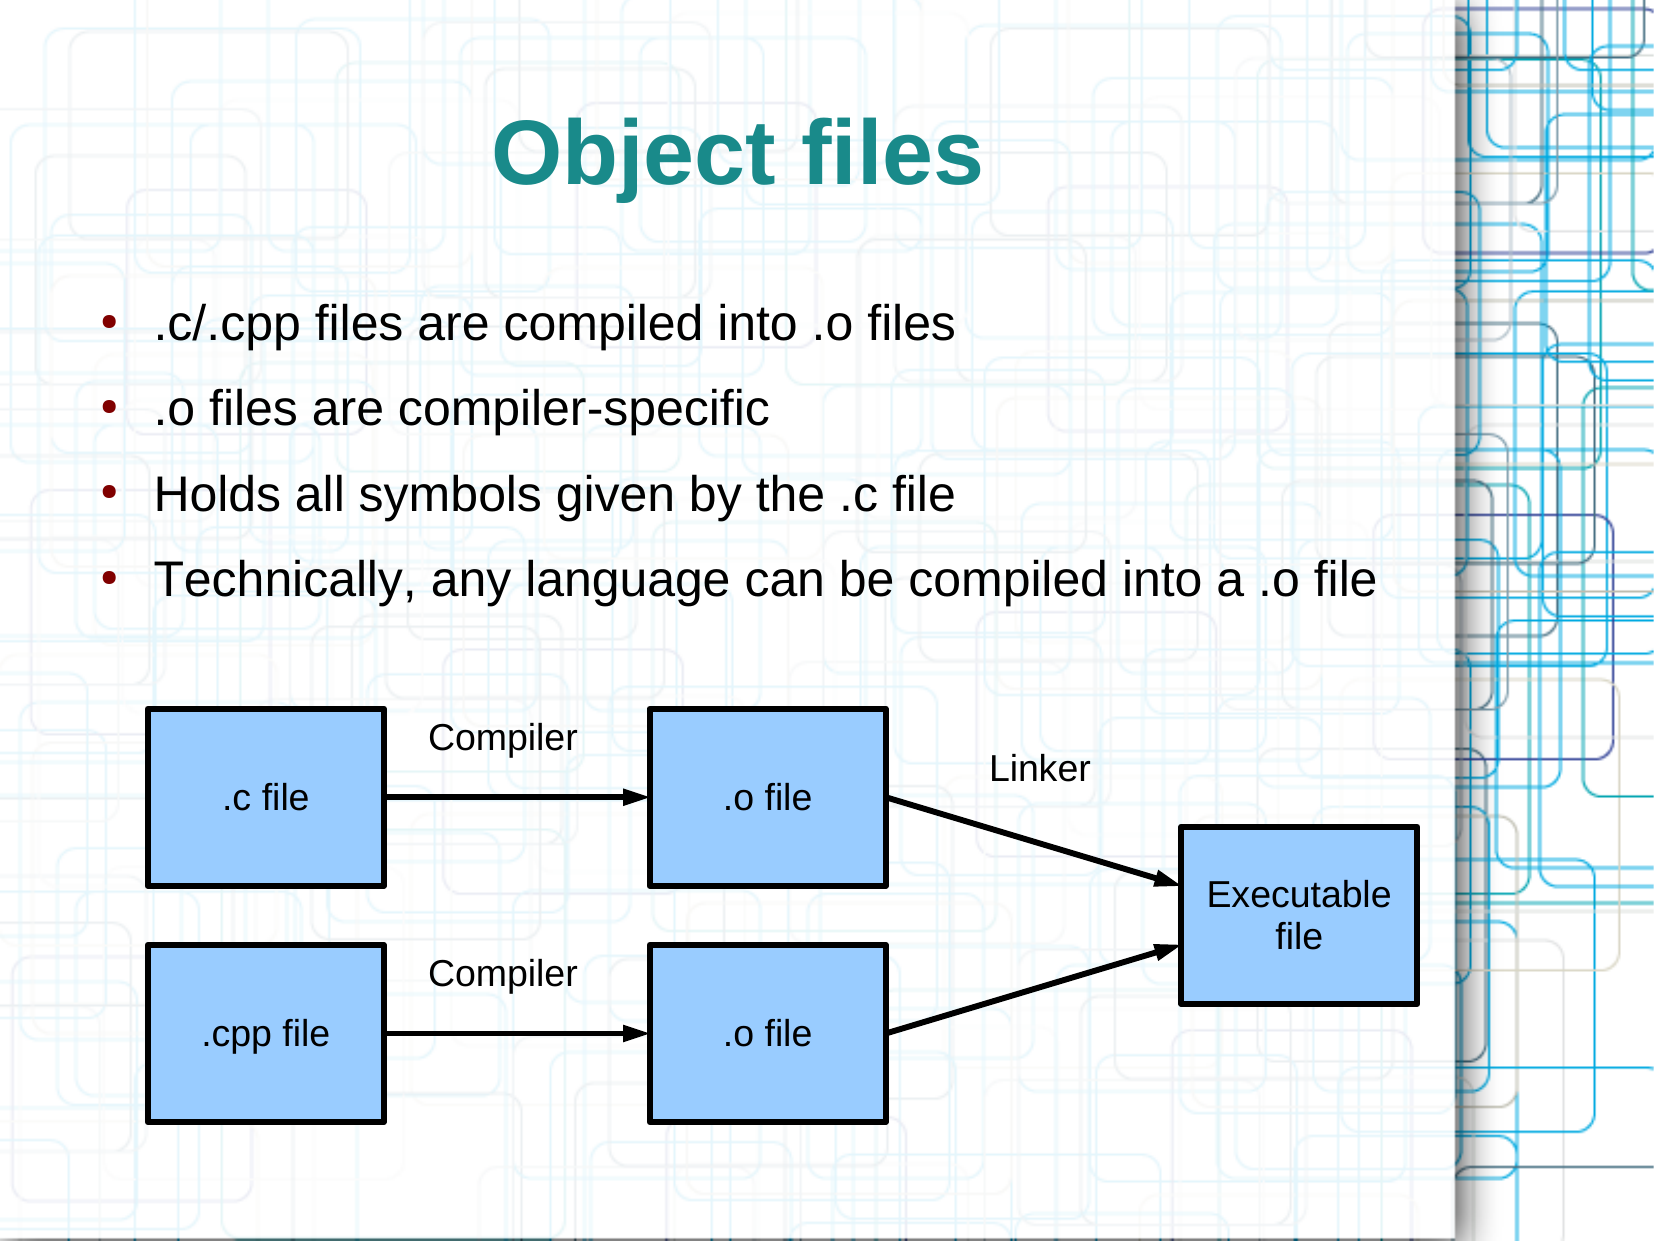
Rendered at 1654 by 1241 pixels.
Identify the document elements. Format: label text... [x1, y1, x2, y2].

text_box Compiler [413, 944, 621, 1002]
list .c/.cpp files are compiled into .o files .o files are compiler-specific Holds all symbols given by the .c file Technically, any language can be compiled into a .o file [82, 295, 1418, 607]
title Object files [59, 49, 1418, 257]
picture [0, 0, 1654, 1241]
text_box .o file [649, 944, 886, 1123]
text_box .cpp file [147, 944, 384, 1123]
text_box .c file [147, 708, 384, 886]
text_box Compiler [413, 708, 621, 766]
text_box Linker [974, 740, 1182, 798]
text_box Executable file [1181, 826, 1418, 1004]
text_box .o file [649, 708, 886, 886]
